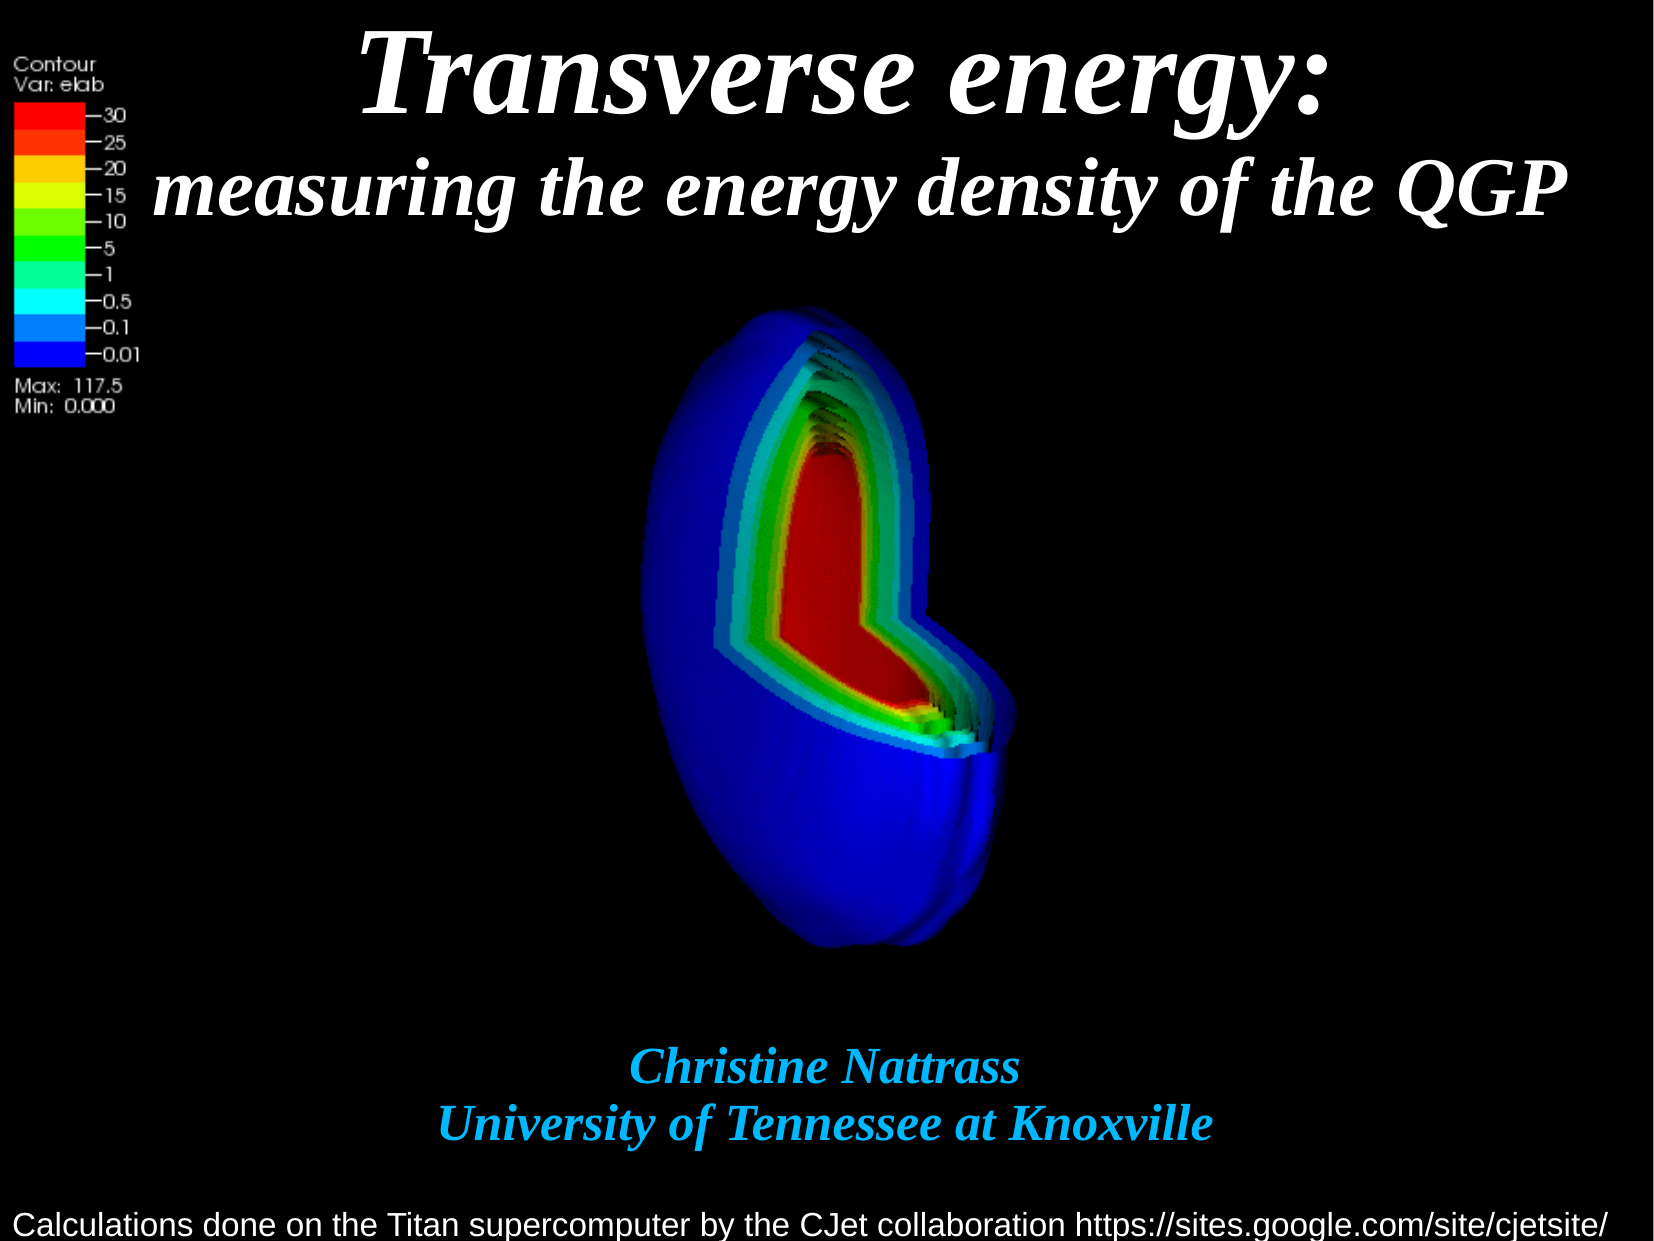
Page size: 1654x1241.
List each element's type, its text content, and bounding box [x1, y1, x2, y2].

text_box Transverse energy: measuring the energy density of the QGP [131, 0, 1591, 264]
text_box Christine Nattrass University of Tennessee at Knoxville [412, 1029, 1238, 1161]
picture [0, 0, 1654, 1199]
text_box Calculations done on the Titan supercomputer by the CJet collaboration https://sites.google.com/site/cjetsite/ [0, 1199, 1654, 1241]
